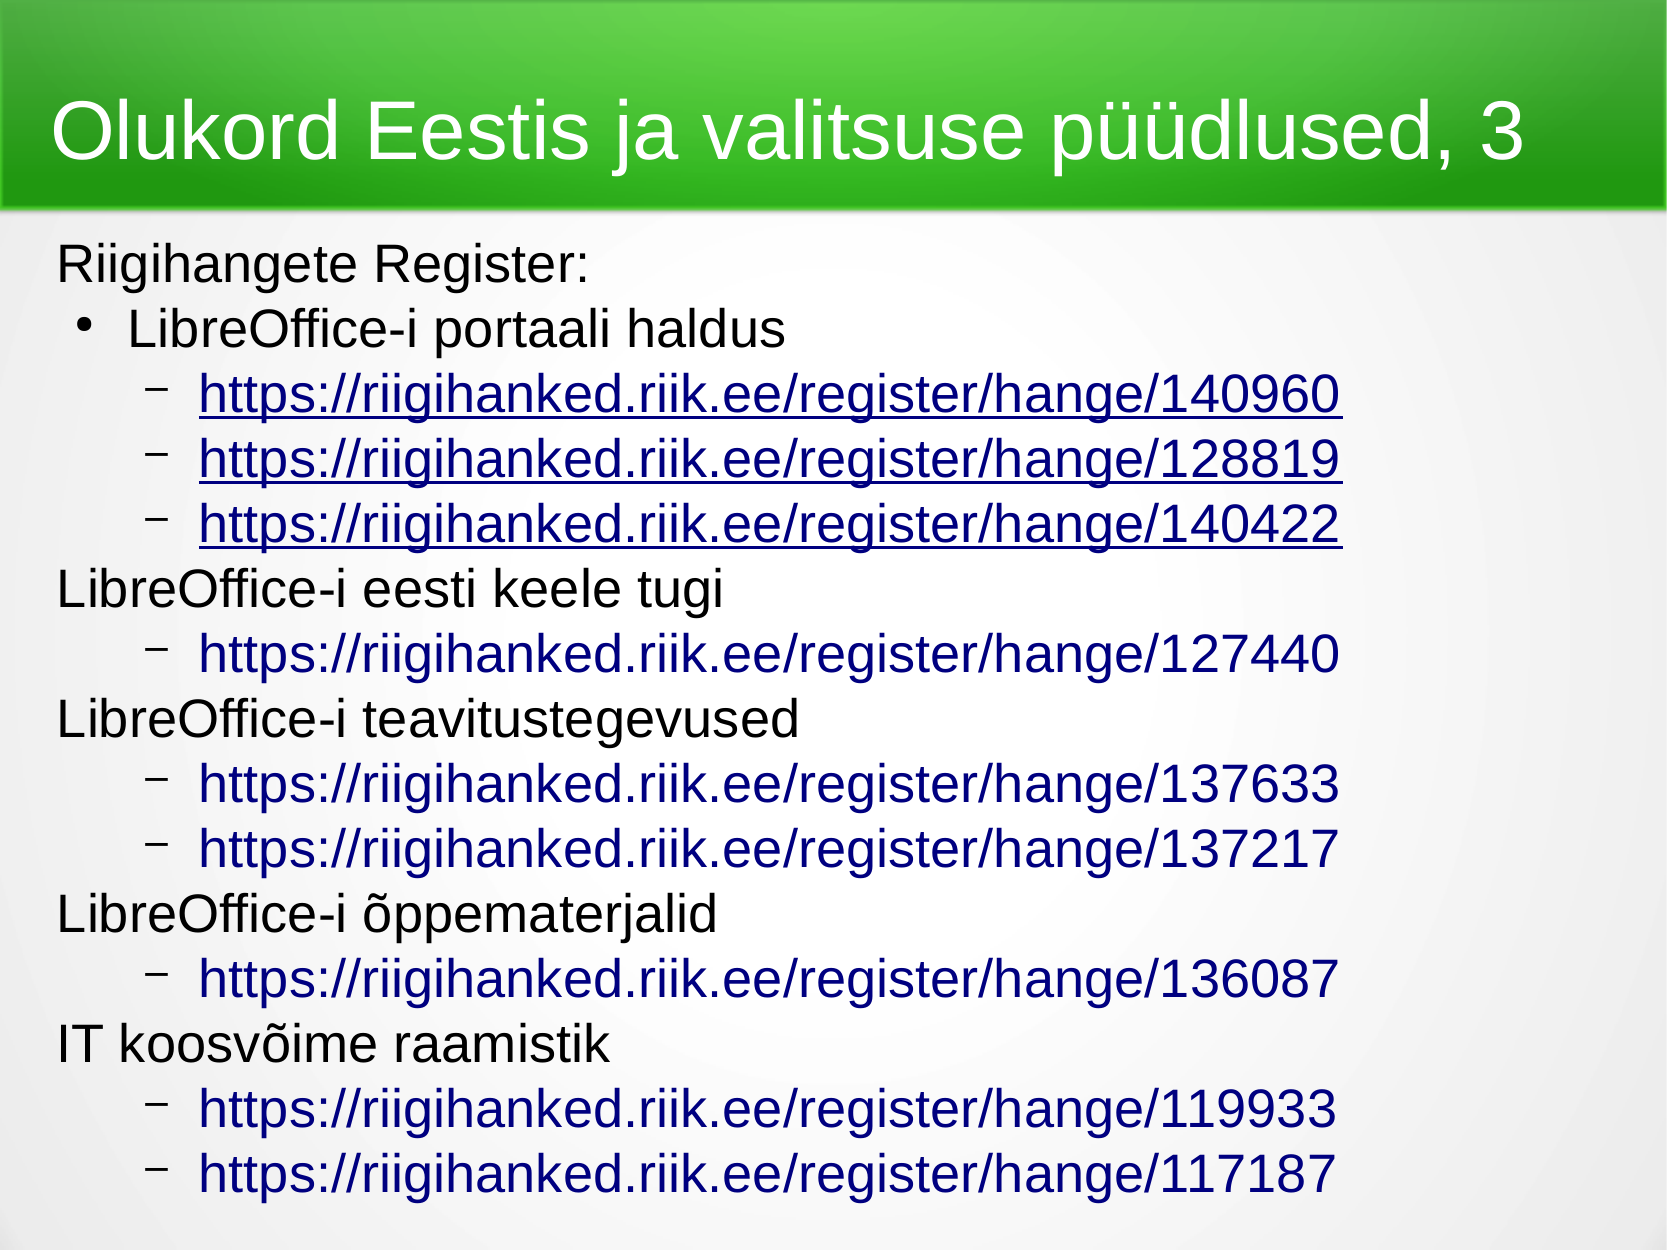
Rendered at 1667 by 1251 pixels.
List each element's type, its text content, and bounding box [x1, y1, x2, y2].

title Olukord Eestis ja valitsuse püüdlused, 3 [50, 84, 1667, 178]
list Riigihangete Register: LibreOffice-i portaali haldus https://riigihanked.riik.ee/register/hange/140960 https://riigihanked.riik.ee/register/hange/128819 https://riigihanked.riik.ee/register/hange/140422 LibreOffice-i eesti keele tugi https://riigihanked.riik.ee/register/hange/127440 LibreOffice-i teavitustegevused https://riigihanked.riik.ee/register/hange/137633 https://riigihanked.riik.ee/register/hange/137217 LibreOffice-i õppematerjalid https://riigihanked.riik.ee/register/hange/136087 IT koosvõime raamistik https://riigihanked.riik.ee/register/hange/119933 https://riigihanked.riik.ee/register/hange/117187 [50, 222, 1631, 1217]
picture [0, 0, 1667, 1250]
